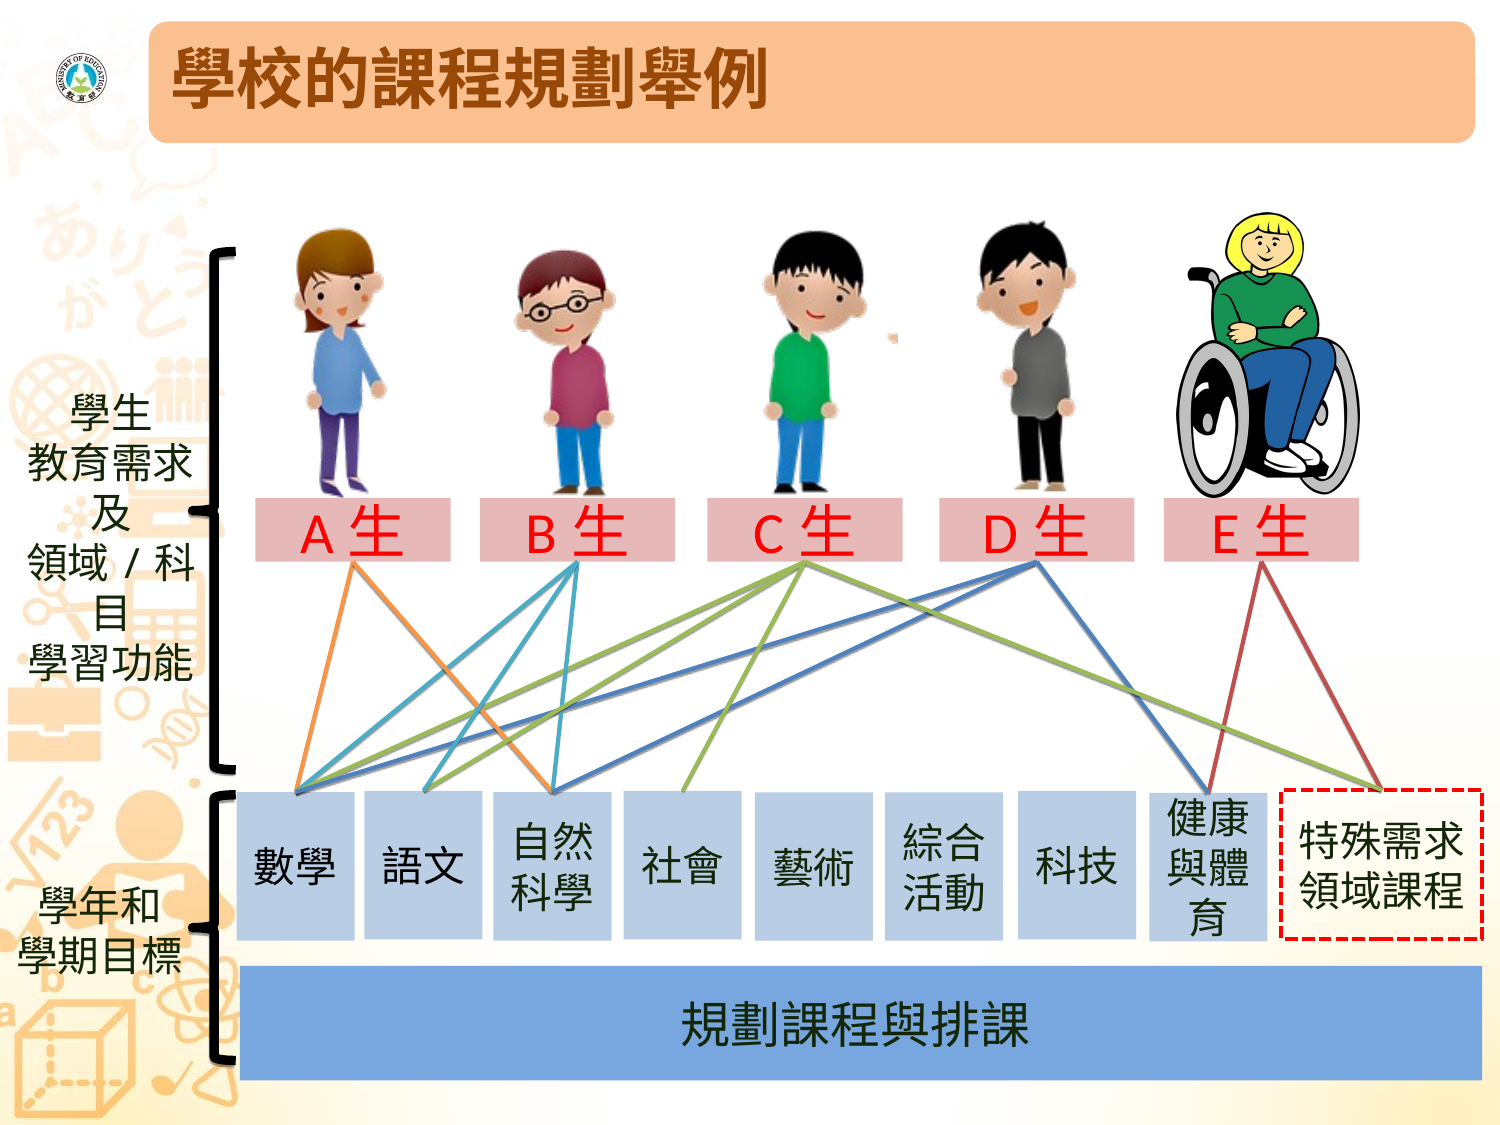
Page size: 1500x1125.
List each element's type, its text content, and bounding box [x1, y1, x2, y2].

text_box 學校的課程規劃舉例 [152, 25, 1472, 140]
text_box B生 [534, 536, 549, 549]
picture [503, 721, 534, 737]
text_box B生 [534, 520, 548, 532]
picture [465, 715, 493, 736]
picture [734, 606, 924, 702]
text_box 規劃課程與排課 [239, 965, 1483, 1081]
picture [766, 566, 898, 643]
picture [916, 577, 997, 609]
picture [0, 0, 1500, 1125]
picture [939, 568, 1125, 685]
picture [488, 578, 572, 702]
text_box C生 [707, 497, 903, 562]
picture [485, 674, 563, 726]
text_box [153, 19, 1471, 25]
picture [579, 573, 796, 701]
text_box 特殊需求領域課程 [1281, 789, 1483, 939]
picture [565, 586, 758, 702]
picture [315, 675, 476, 780]
text_box 數學 [236, 792, 355, 941]
text_box 科技 [1018, 790, 1137, 940]
picture [436, 733, 503, 780]
text_box 藝術 [754, 792, 873, 941]
text_box A生 [255, 497, 451, 562]
text_box 社會 [623, 790, 742, 940]
text_box 綜合活動 [885, 792, 1004, 941]
picture [556, 653, 753, 787]
picture [1227, 572, 1375, 784]
picture [1142, 698, 1220, 785]
picture [341, 716, 470, 775]
text_box 學生 教育需求 及 領域/科目 學習功能 [2, 379, 208, 695]
text_box [1472, 26, 1478, 139]
picture [450, 578, 562, 703]
text_box [146, 26, 152, 139]
text_box 學年和 學期目標 [0, 872, 201, 988]
text_box 語文 [364, 790, 483, 940]
text_box 健康與體育 [1149, 792, 1268, 942]
text_box E生 [1163, 497, 1359, 562]
picture [301, 570, 442, 784]
picture [512, 717, 558, 785]
text_box [153, 140, 1471, 146]
text_box 自然科學 [493, 792, 612, 941]
text_box D生 [939, 497, 1135, 562]
text_box B生 [480, 497, 676, 562]
